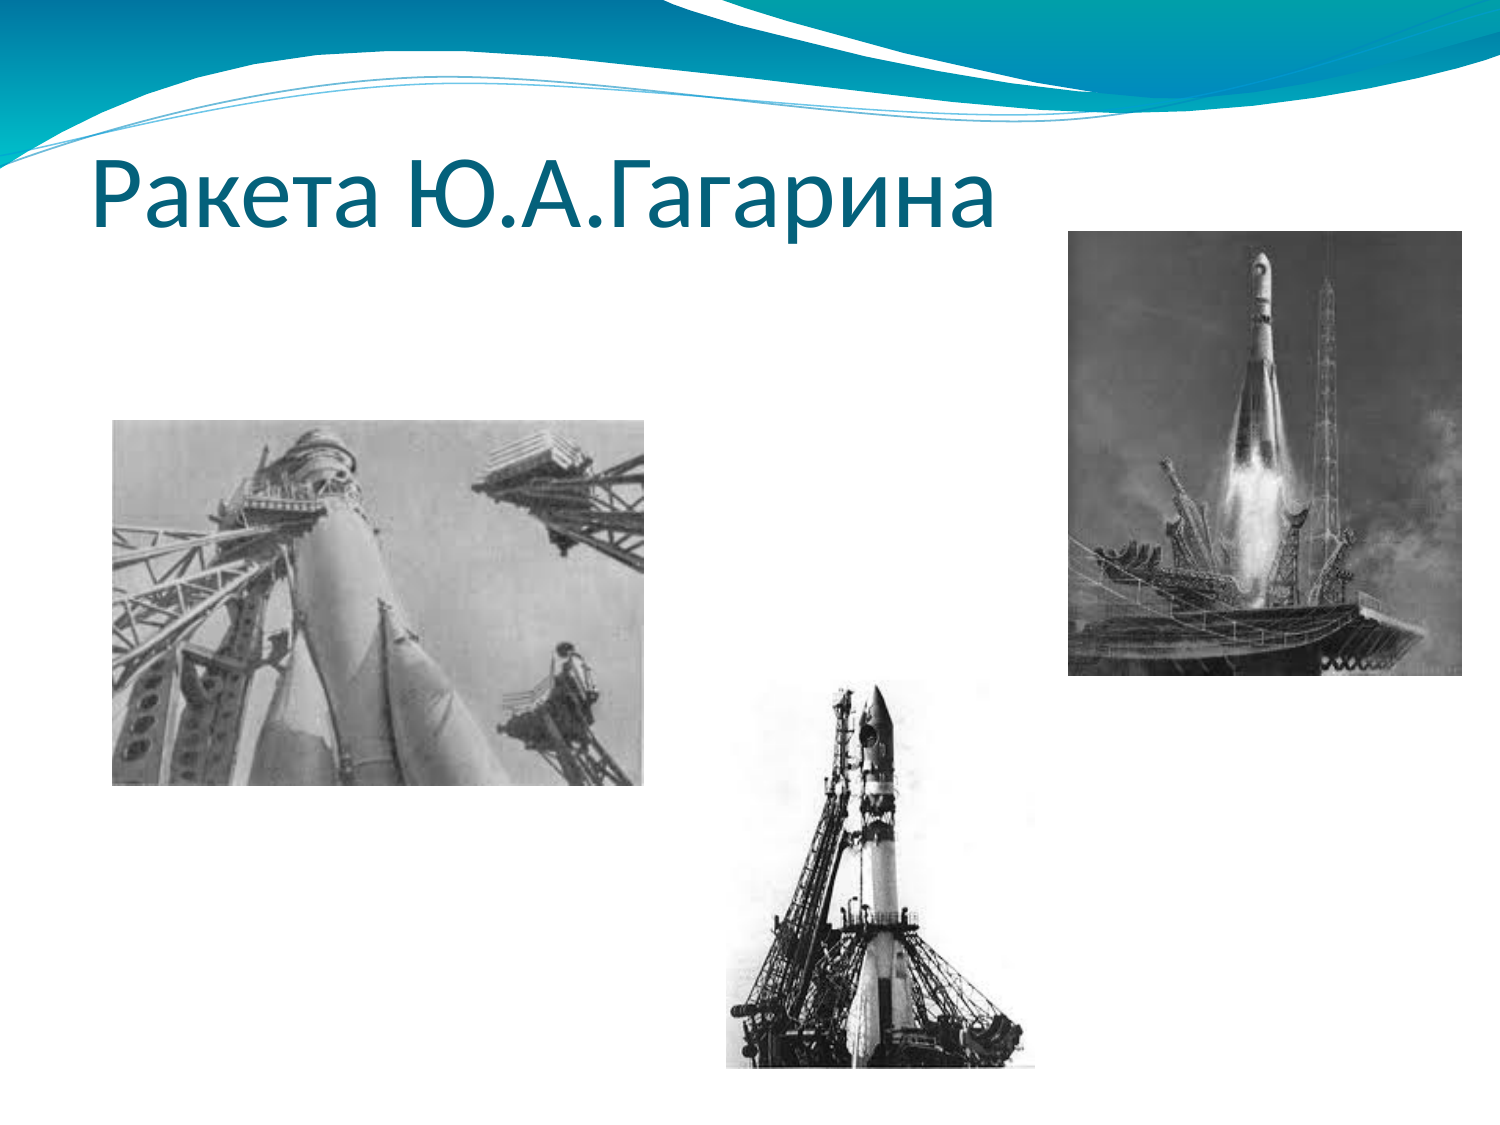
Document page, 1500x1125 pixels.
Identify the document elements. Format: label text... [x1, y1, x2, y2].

picture [112, 420, 644, 786]
picture [726, 668, 1035, 1069]
picture [1068, 231, 1462, 677]
title Ракета Ю.А.Гагарина [75, 115, 1425, 303]
